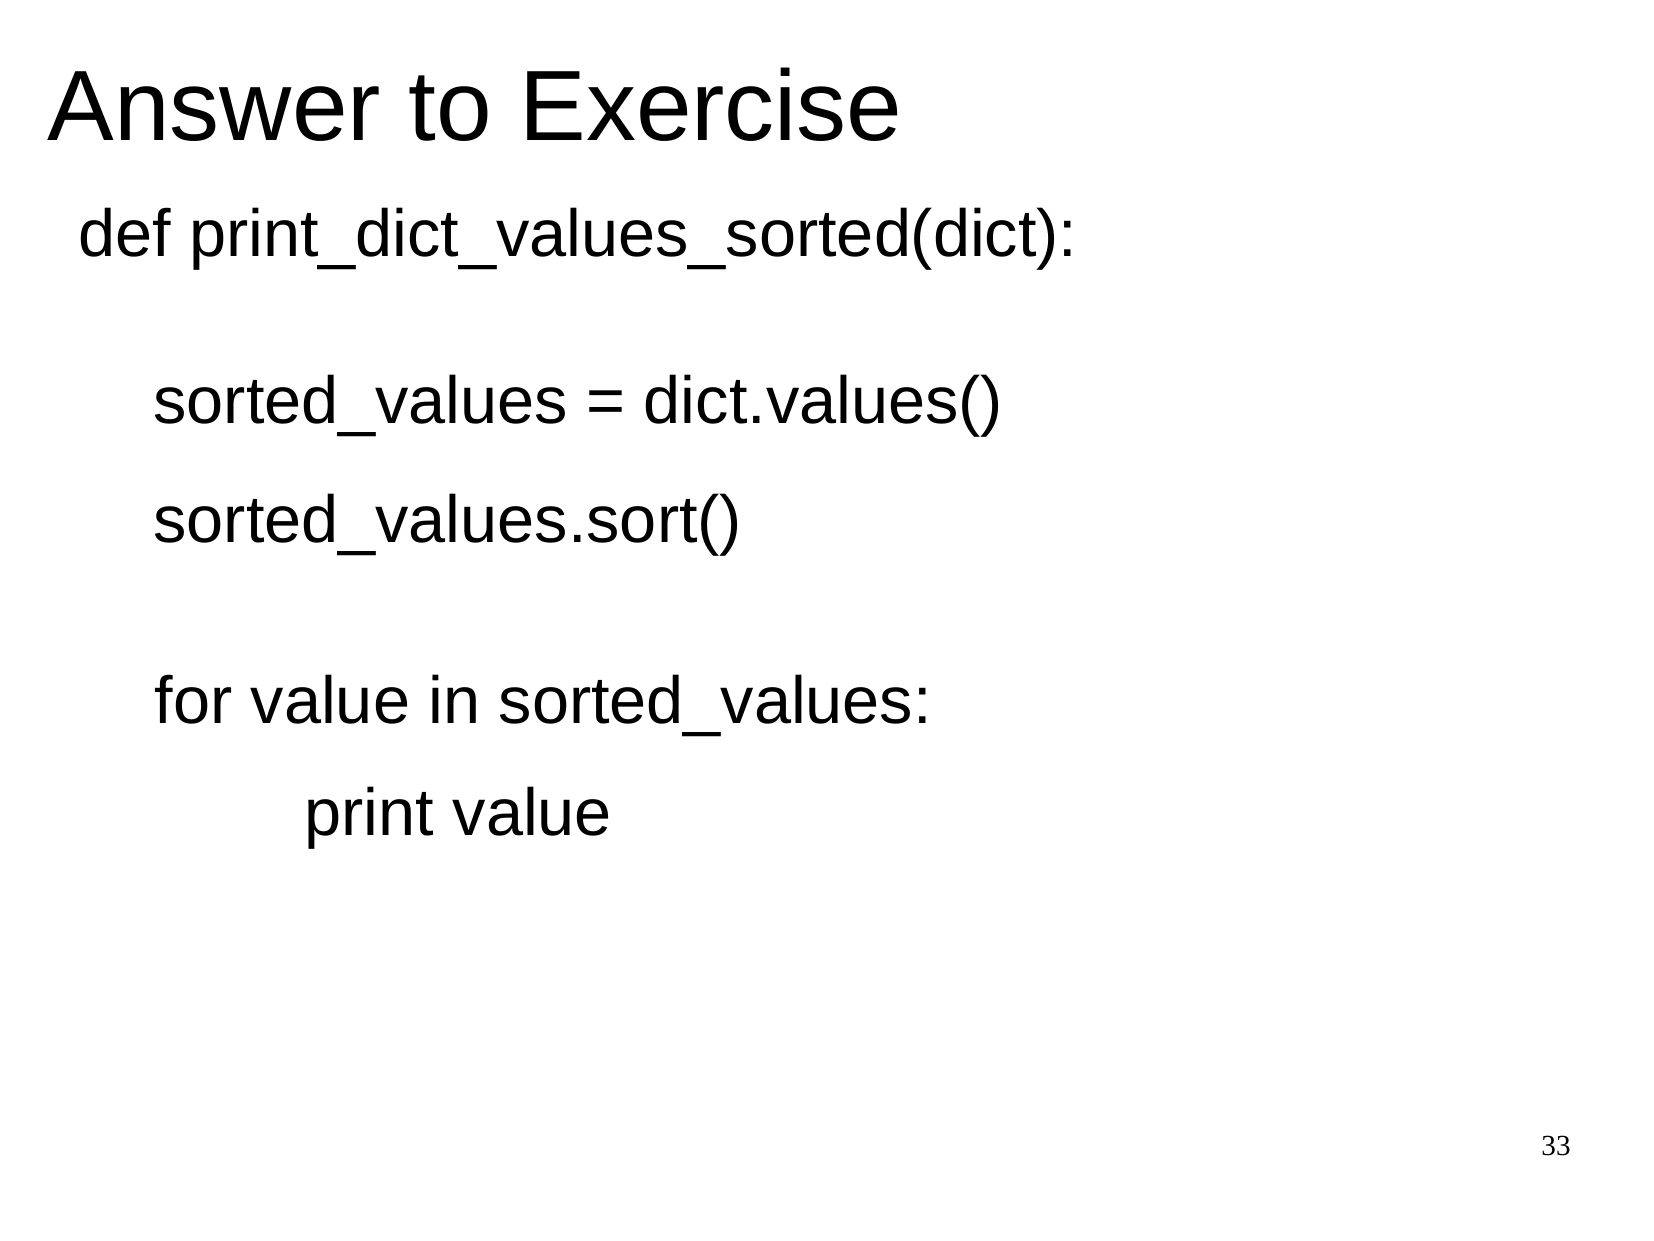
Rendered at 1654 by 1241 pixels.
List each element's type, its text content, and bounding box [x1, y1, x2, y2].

text_box Answer to Exercise [42, 39, 910, 181]
text_box def print_dict_values_sorted(dict): [72, 185, 1085, 282]
text_box print value [225, 764, 619, 861]
text_box sorted_values = dict.values() [73, 352, 1011, 449]
text_box for value in sorted_values: [75, 652, 939, 748]
text_box sorted_values.sort() [73, 471, 749, 568]
